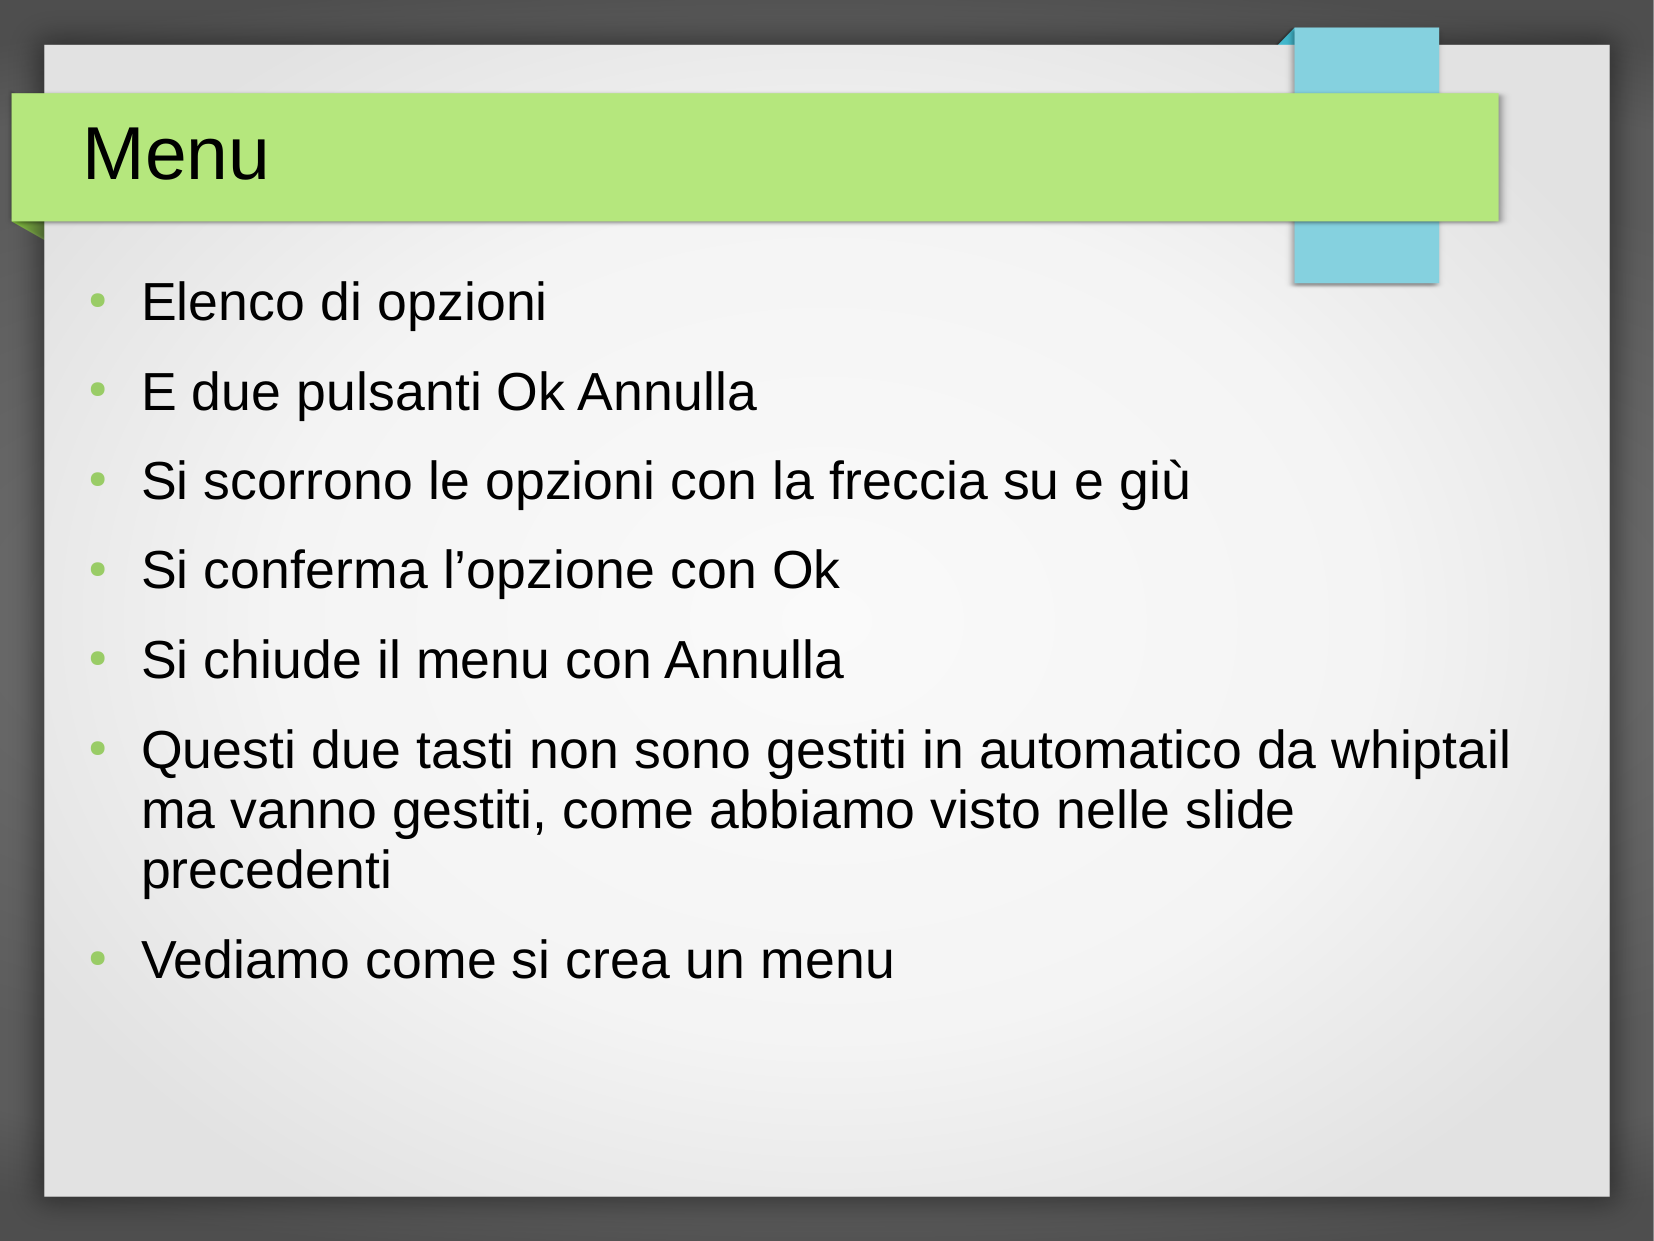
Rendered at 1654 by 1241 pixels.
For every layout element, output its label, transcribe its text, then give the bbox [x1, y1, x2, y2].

picture [0, 0, 1654, 1241]
title Menu [82, 94, 1264, 213]
list Elenco di opzioni E due pulsanti Ok Annulla Si scorrono le opzioni con la freccia su e giù Si conferma l’opzione con Ok Si chiude il menu con Annulla Questi due tasti non sono gestiti in automatico da whiptail ma vanno gestiti, come abbiamo visto nelle slide precedenti Vediamo come si crea un menu [70, 271, 1560, 991]
